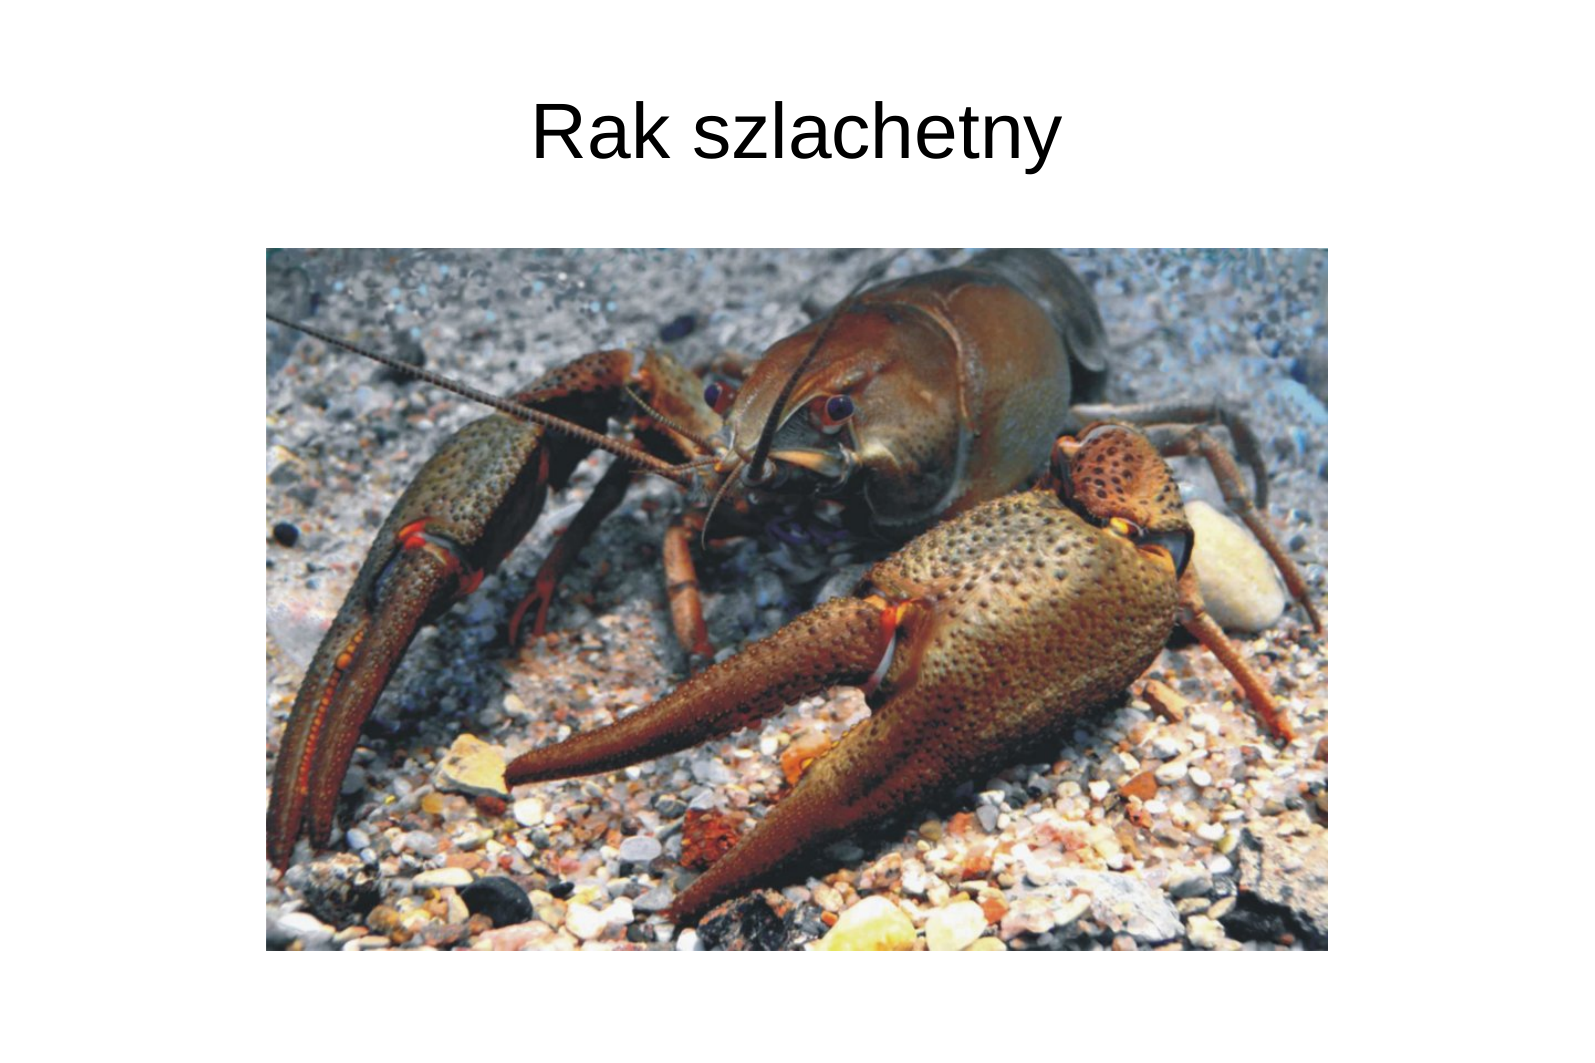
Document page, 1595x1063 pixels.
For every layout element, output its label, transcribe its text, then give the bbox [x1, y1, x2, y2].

title Rak szlachetny [79, 42, 1515, 220]
picture [266, 248, 1328, 951]
